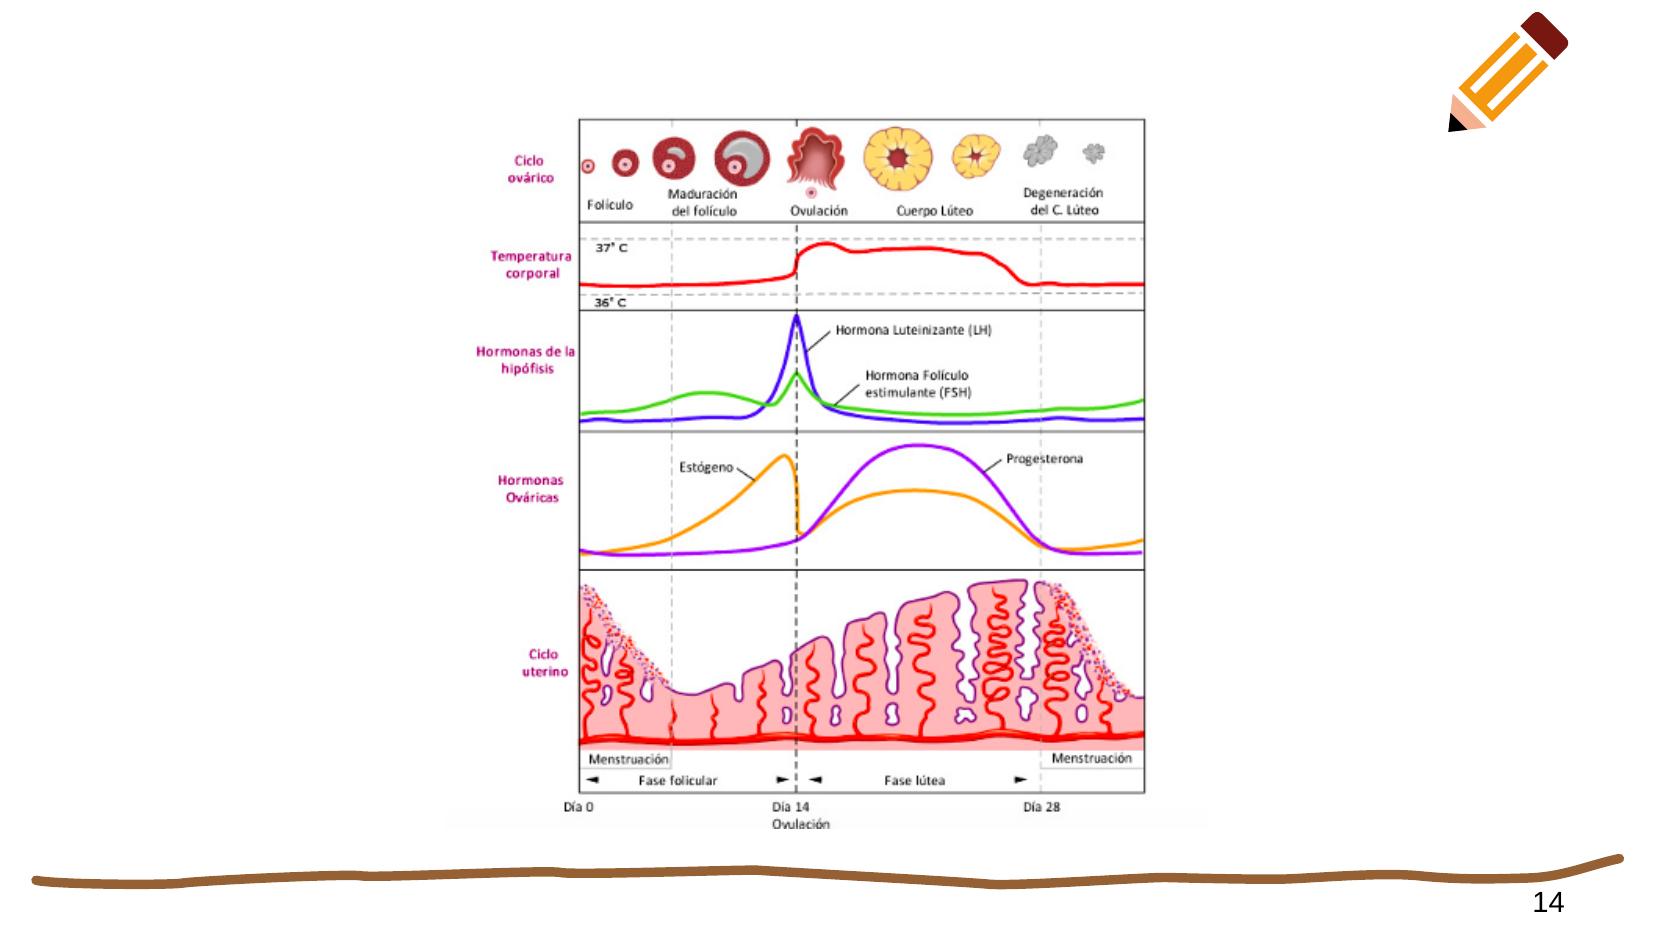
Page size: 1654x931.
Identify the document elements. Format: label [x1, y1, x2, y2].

picture [446, 102, 1208, 829]
